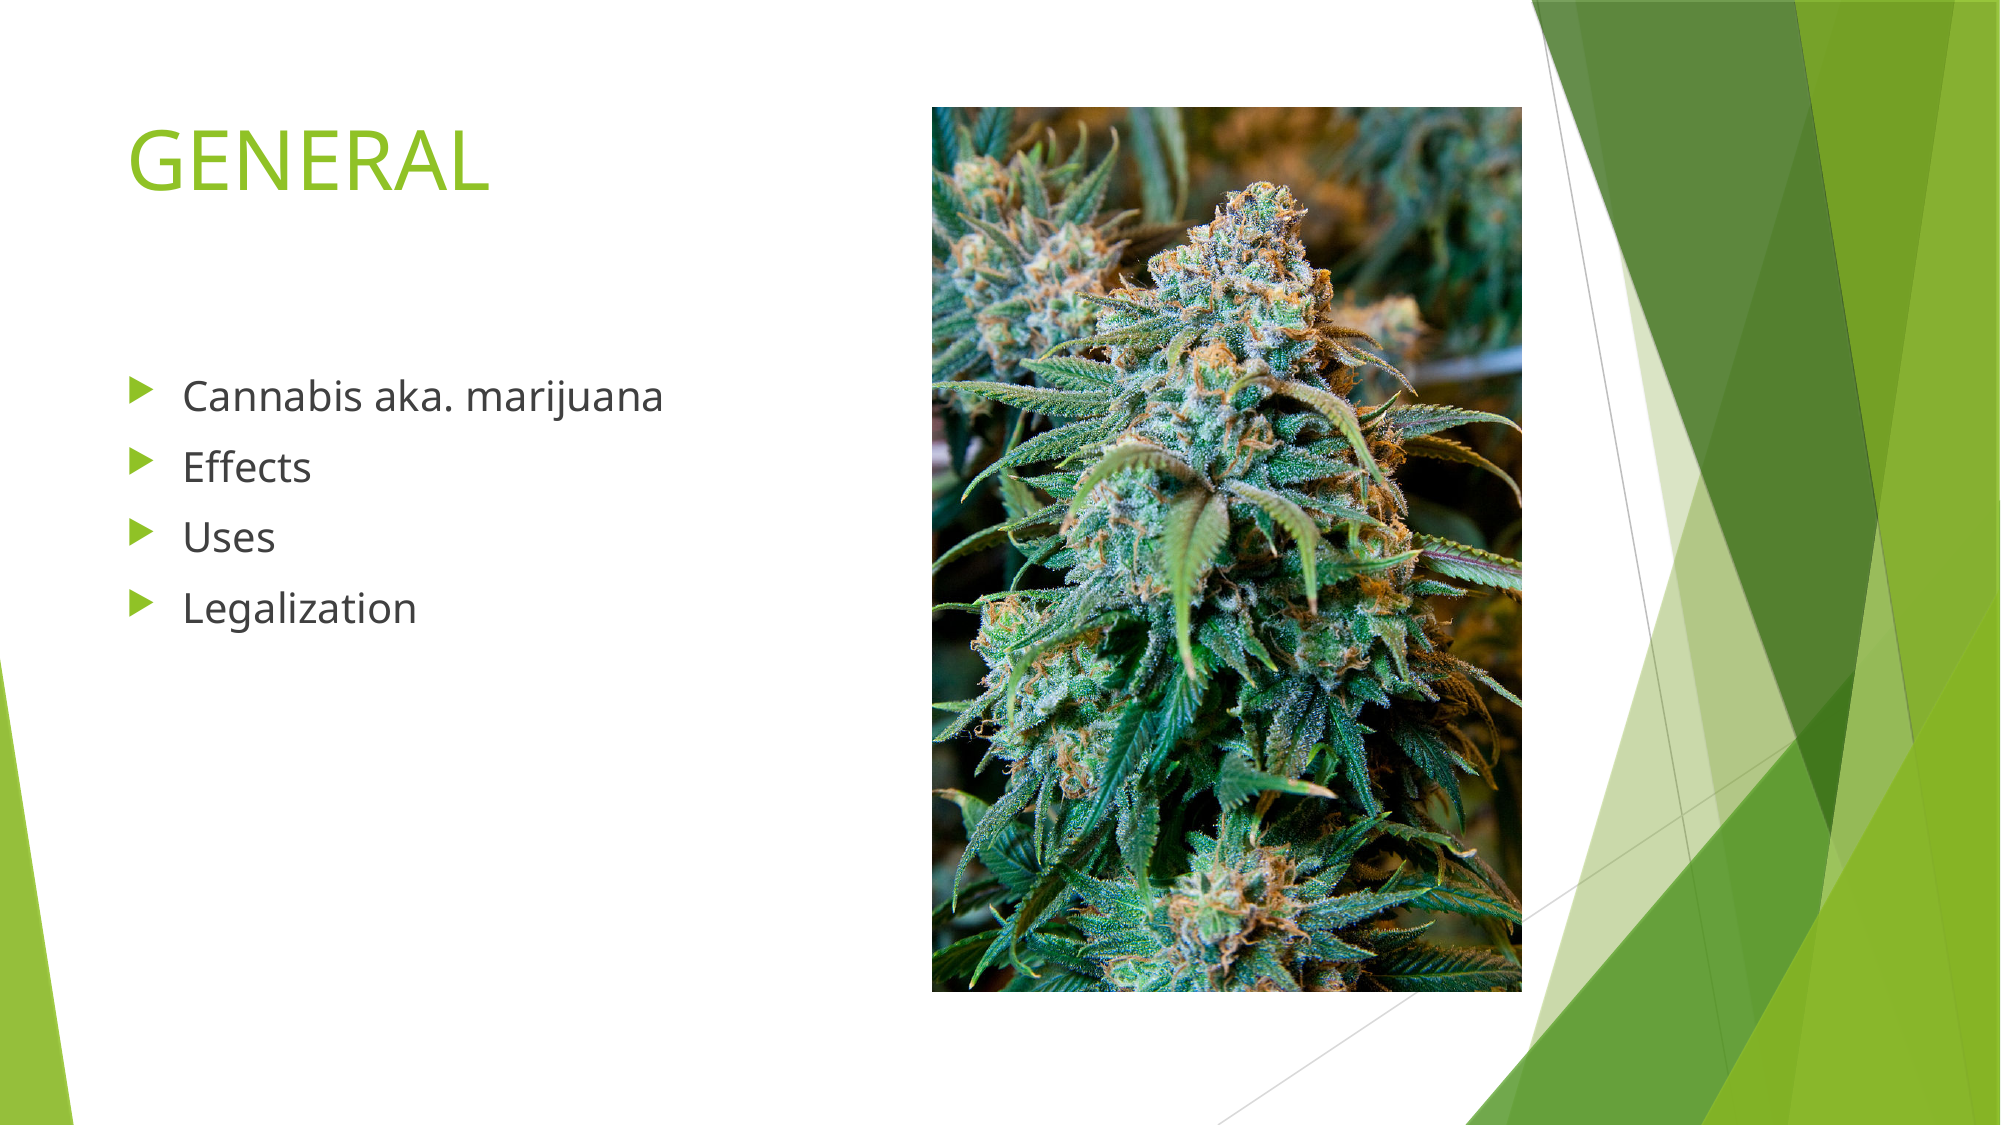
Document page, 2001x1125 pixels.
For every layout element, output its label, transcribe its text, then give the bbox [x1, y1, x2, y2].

title GENERAL [111, 99, 1522, 317]
list Cannabis aka. marijuana Effects Uses Legalization [111, 362, 1522, 999]
picture [932, 107, 1522, 992]
